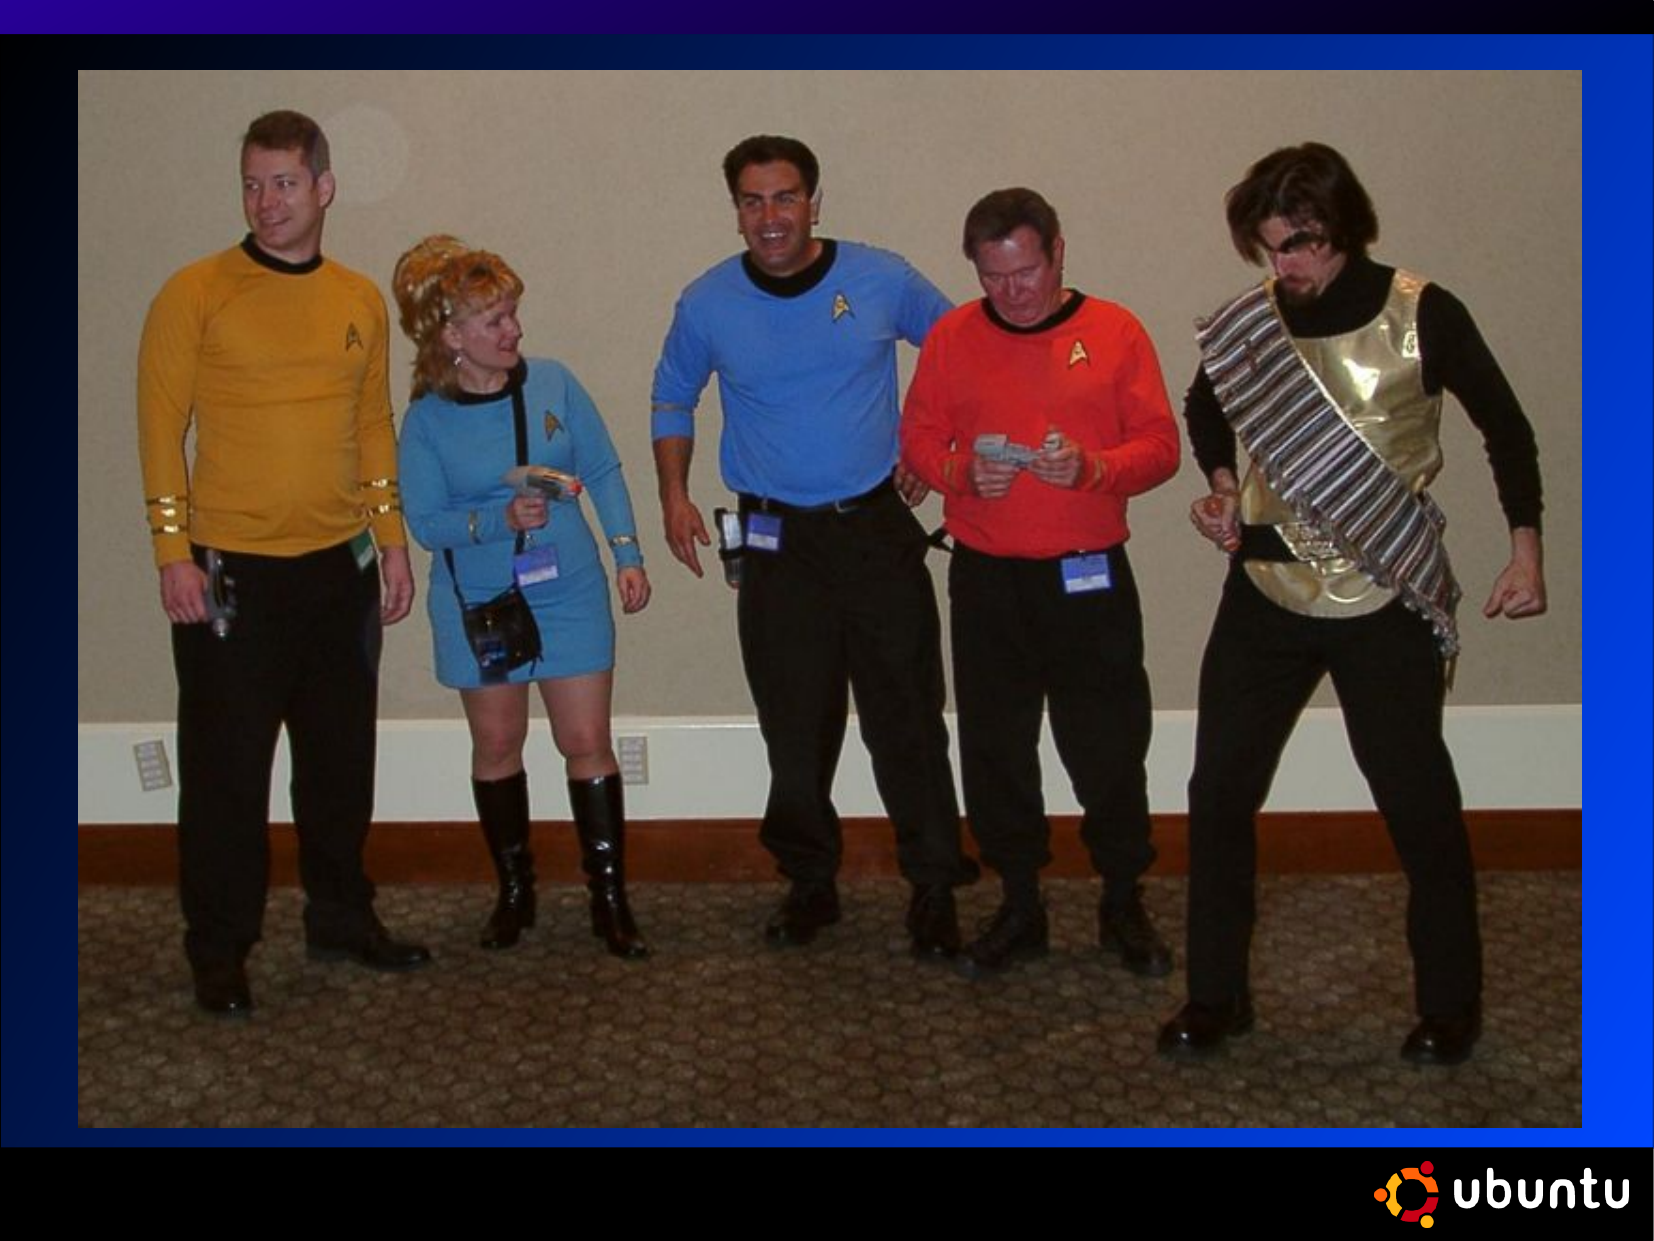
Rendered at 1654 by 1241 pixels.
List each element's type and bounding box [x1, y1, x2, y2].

picture [1374, 1161, 1629, 1228]
picture [78, 70, 1582, 1128]
text_box [0, 0, 1654, 1241]
